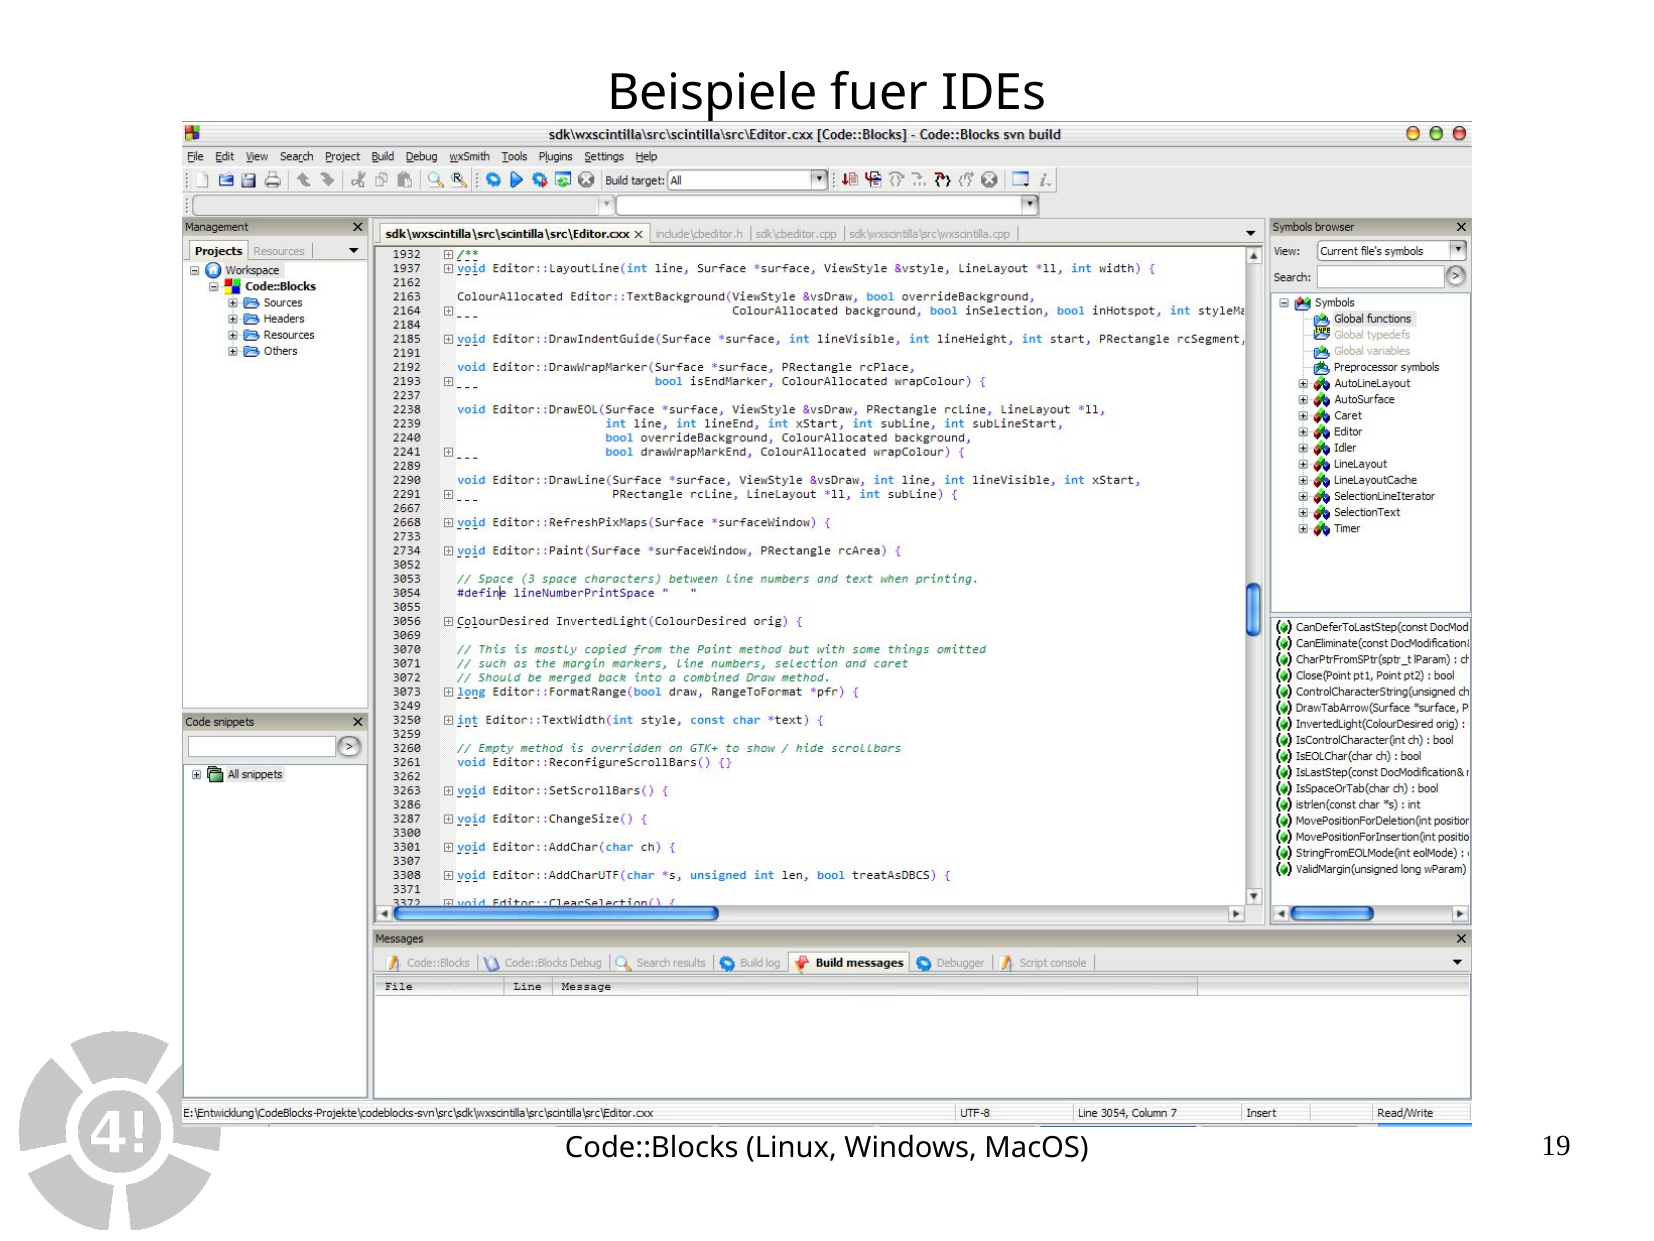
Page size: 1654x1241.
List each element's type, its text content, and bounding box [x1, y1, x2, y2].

text_box Code::Blocks (Linux, Windows, MacOS) [295, 1127, 1359, 1182]
title Beispiele fuer IDEs [82, 49, 1571, 131]
picture [11, 121, 1472, 1230]
